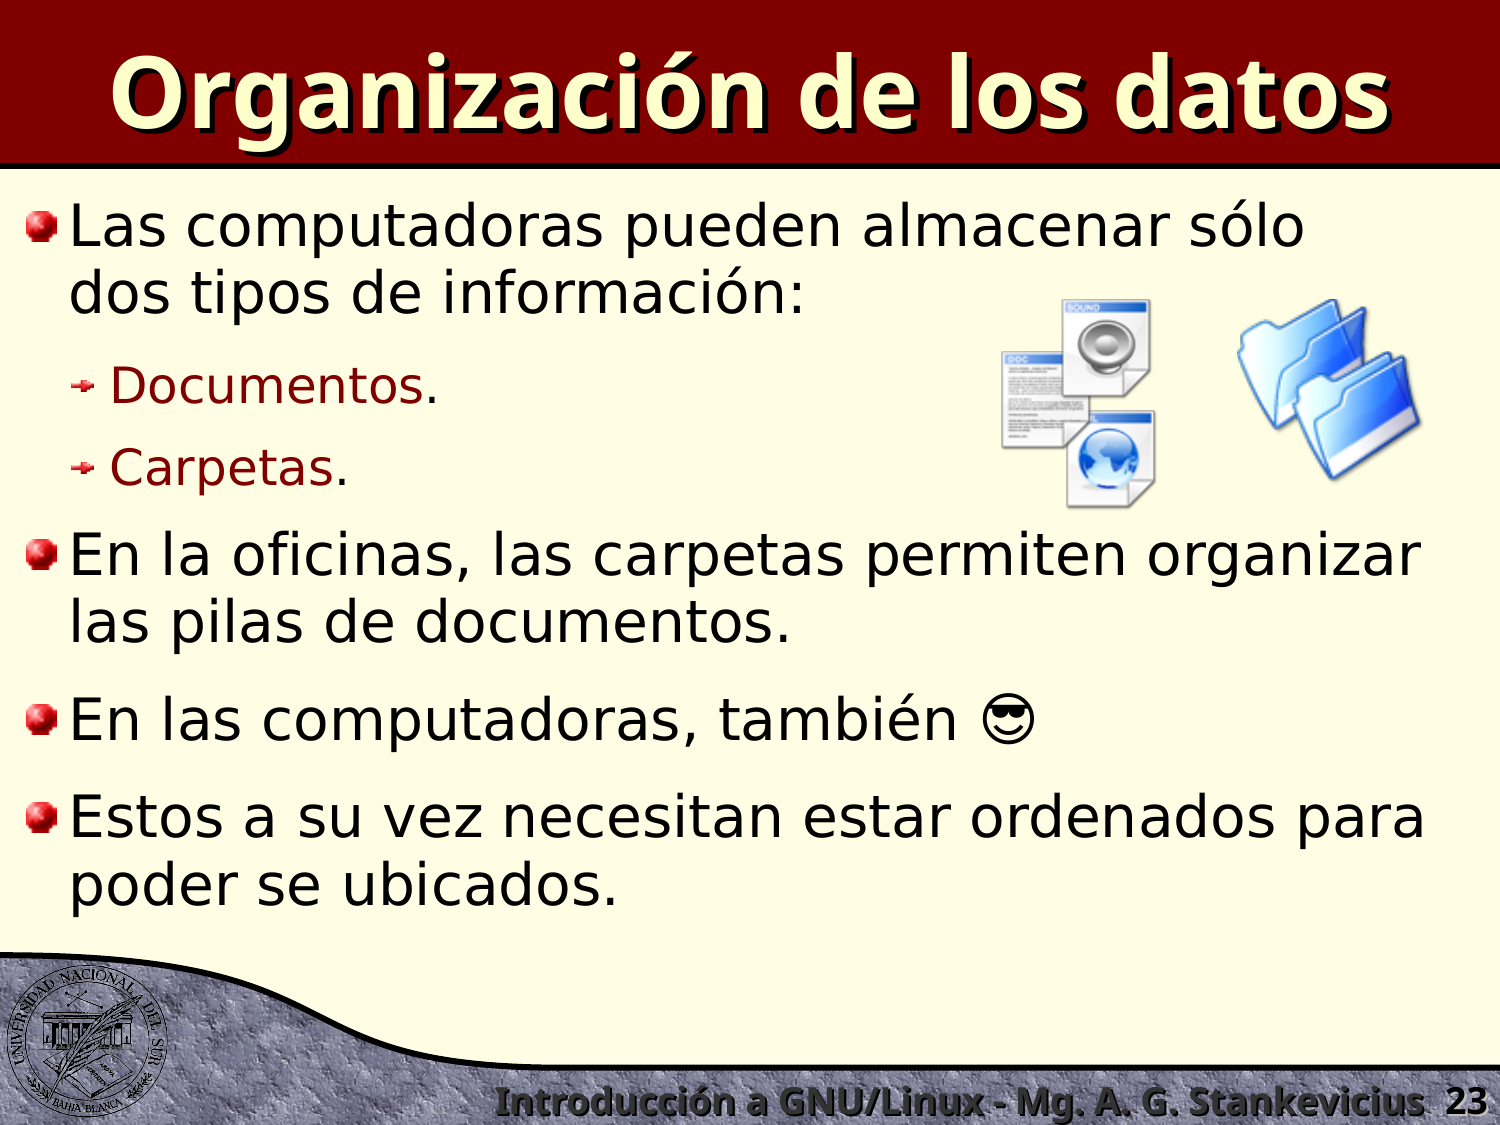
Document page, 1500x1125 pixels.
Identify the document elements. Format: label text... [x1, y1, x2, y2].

list Las computadoras pueden almacenar sólo dos tipos de información: Documentos. Carpetas. En la oficinas, las carpetas permiten organizar las pilas de documentos. En las computadoras, también 😎 Estos a su vez necesitan estar ordenados para poder se ubicados. [11, 192, 1486, 935]
picture [0, 956, 1500, 1125]
picture [1237, 299, 1426, 485]
picture [1059, 1100, 1065, 1110]
picture [997, 299, 1163, 511]
title Organización de los datos [15, 12, 1485, 153]
